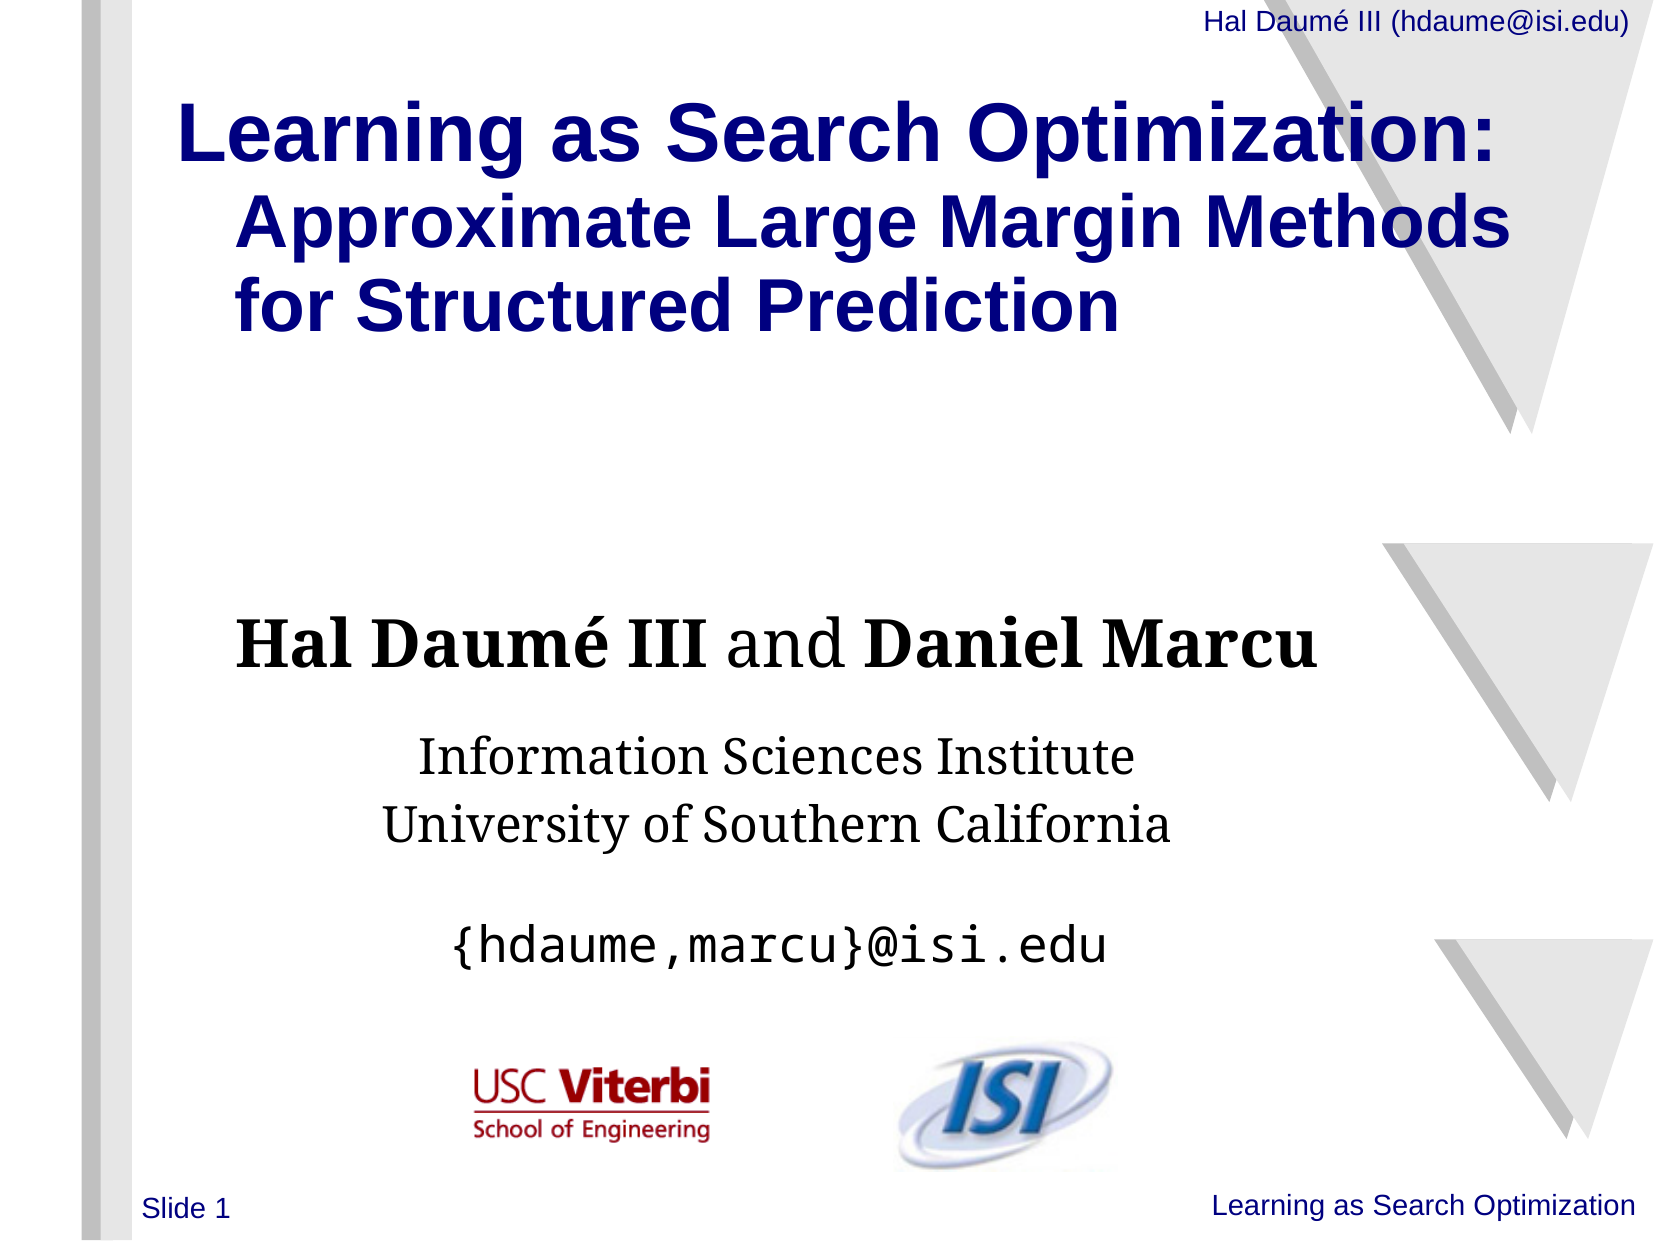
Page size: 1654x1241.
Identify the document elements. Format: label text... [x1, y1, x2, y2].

picture [893, 1036, 1118, 1172]
picture [464, 1059, 718, 1149]
title Learning as Search Optimization: Approximate Large Margin Methods for Structured Prediction [176, 38, 1574, 395]
subtitle Hal Daumé III and Daniel Marcu Information Sciences Institute University of Southern California {hdaume,marcu}@isi.edu [180, 558, 1375, 1015]
